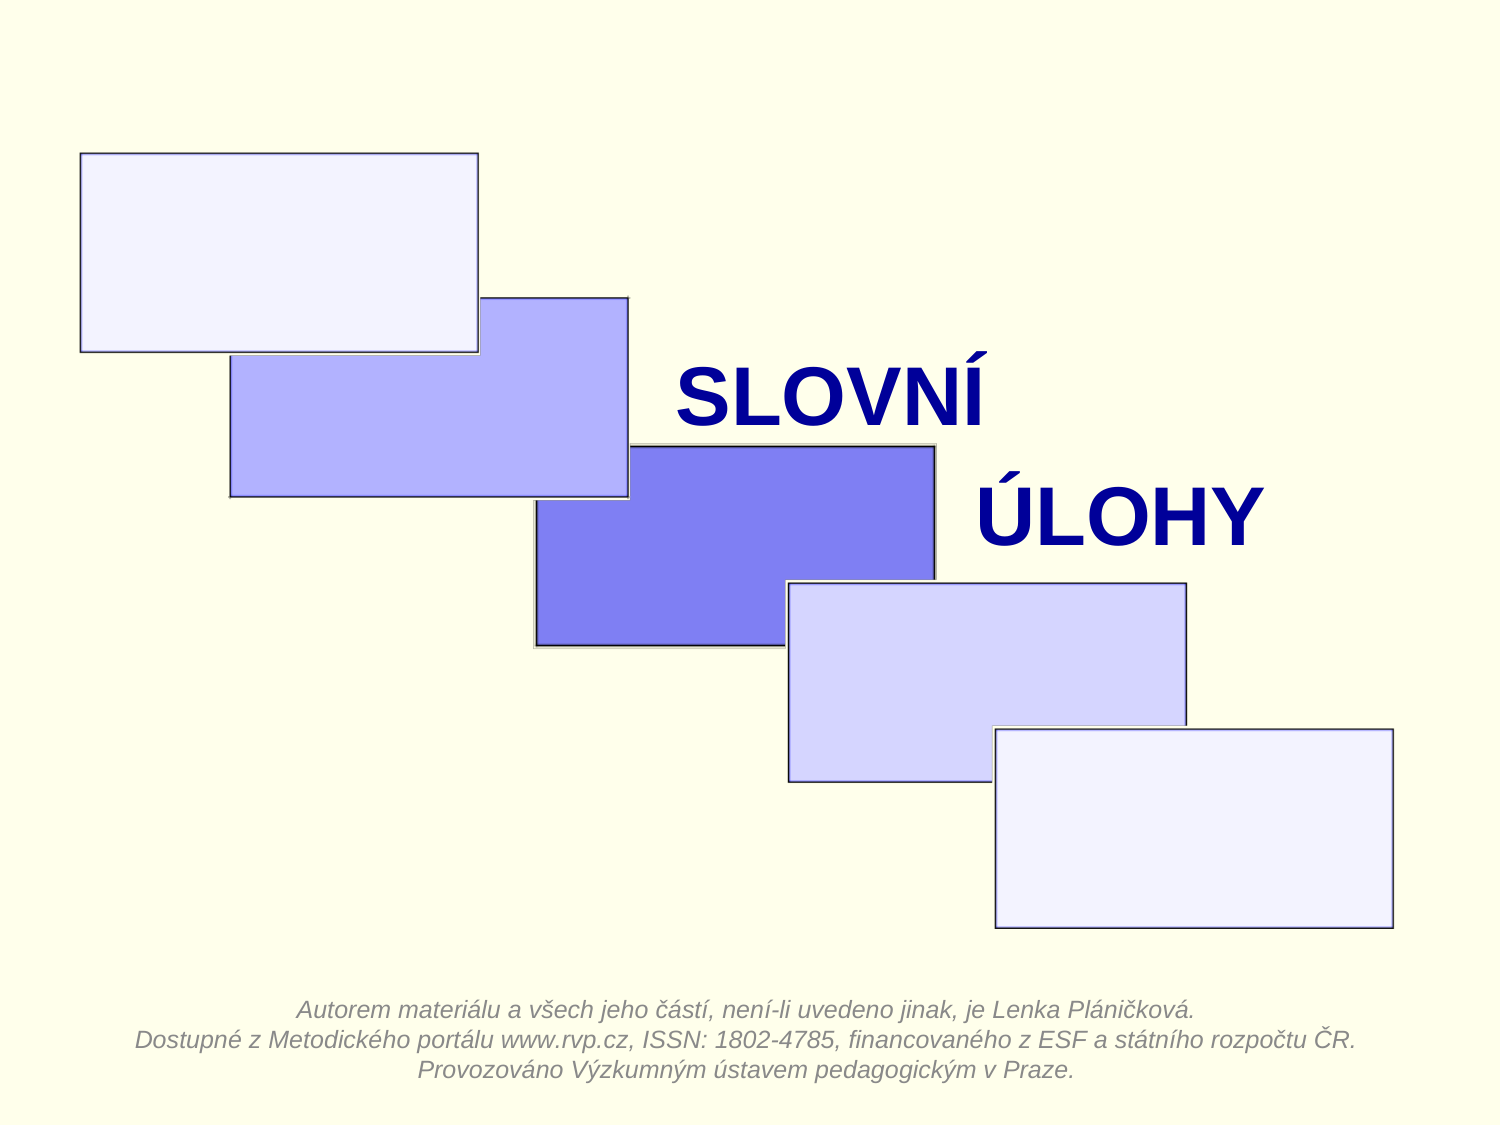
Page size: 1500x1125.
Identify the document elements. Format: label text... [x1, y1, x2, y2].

text_box Autorem materiálu a všech jeho částí, není-li uvedeno jinak, je Lenka Pláničková. Dostupné z Metodického portálu www.rvp.cz, ISSN: 1802-4785, financovaného z ESF a státního rozpočtu ČR. Provozováno Výzkumným ústavem pedagogickým v Praze. [40, 997, 1454, 1080]
picture [56, 36, 1414, 929]
text_box SLOVNÍ ÚLOHY [198, 314, 1463, 705]
